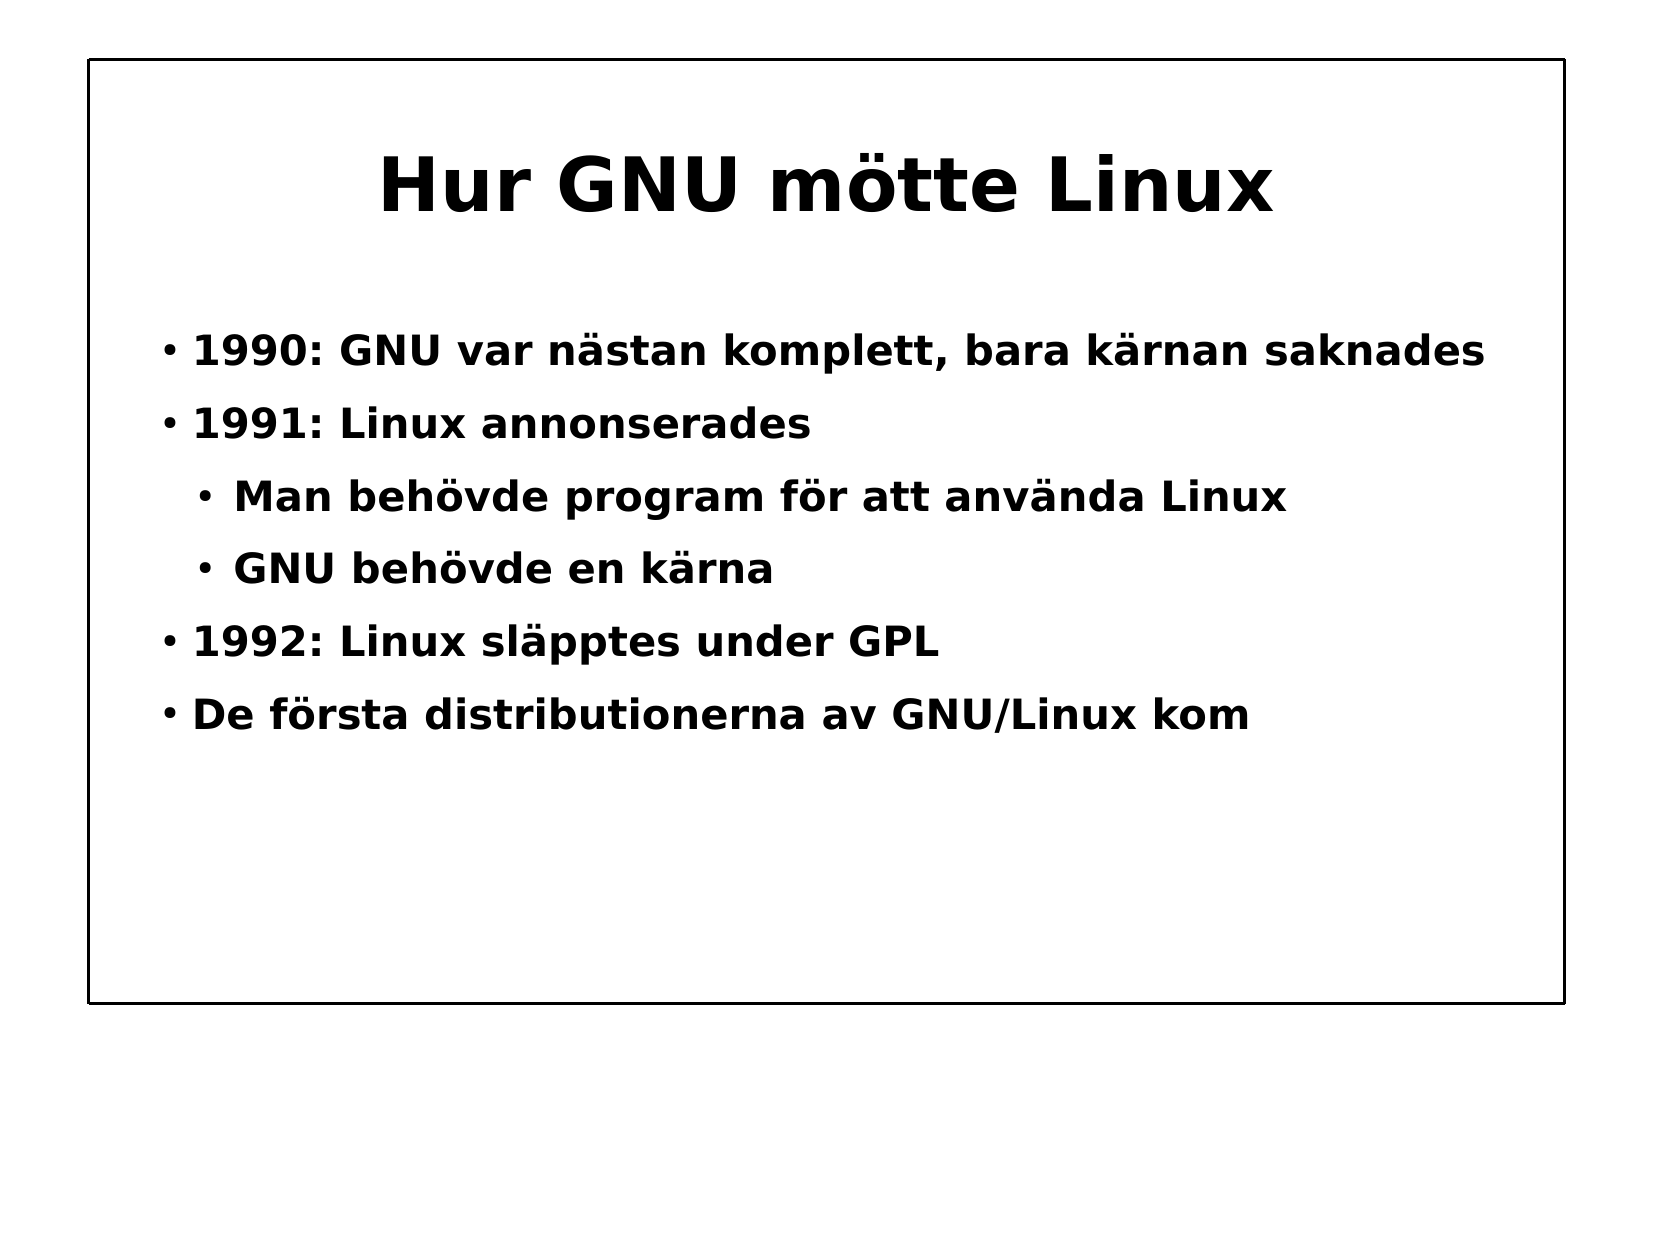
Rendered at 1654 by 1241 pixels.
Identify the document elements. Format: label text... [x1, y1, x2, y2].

text_box Hur GNU mötte Linux [363, 134, 1291, 237]
text_box 1990: GNU var nästan komplett, bara kärnan saknades 1991: Linux annonserades Man behövde program för att använda Linux GNU behövde en kärna 1992: Linux släpptes under GPL De första distributionerna av GNU/Linux kom [147, 295, 1506, 723]
text_box [88, 59, 1565, 1004]
